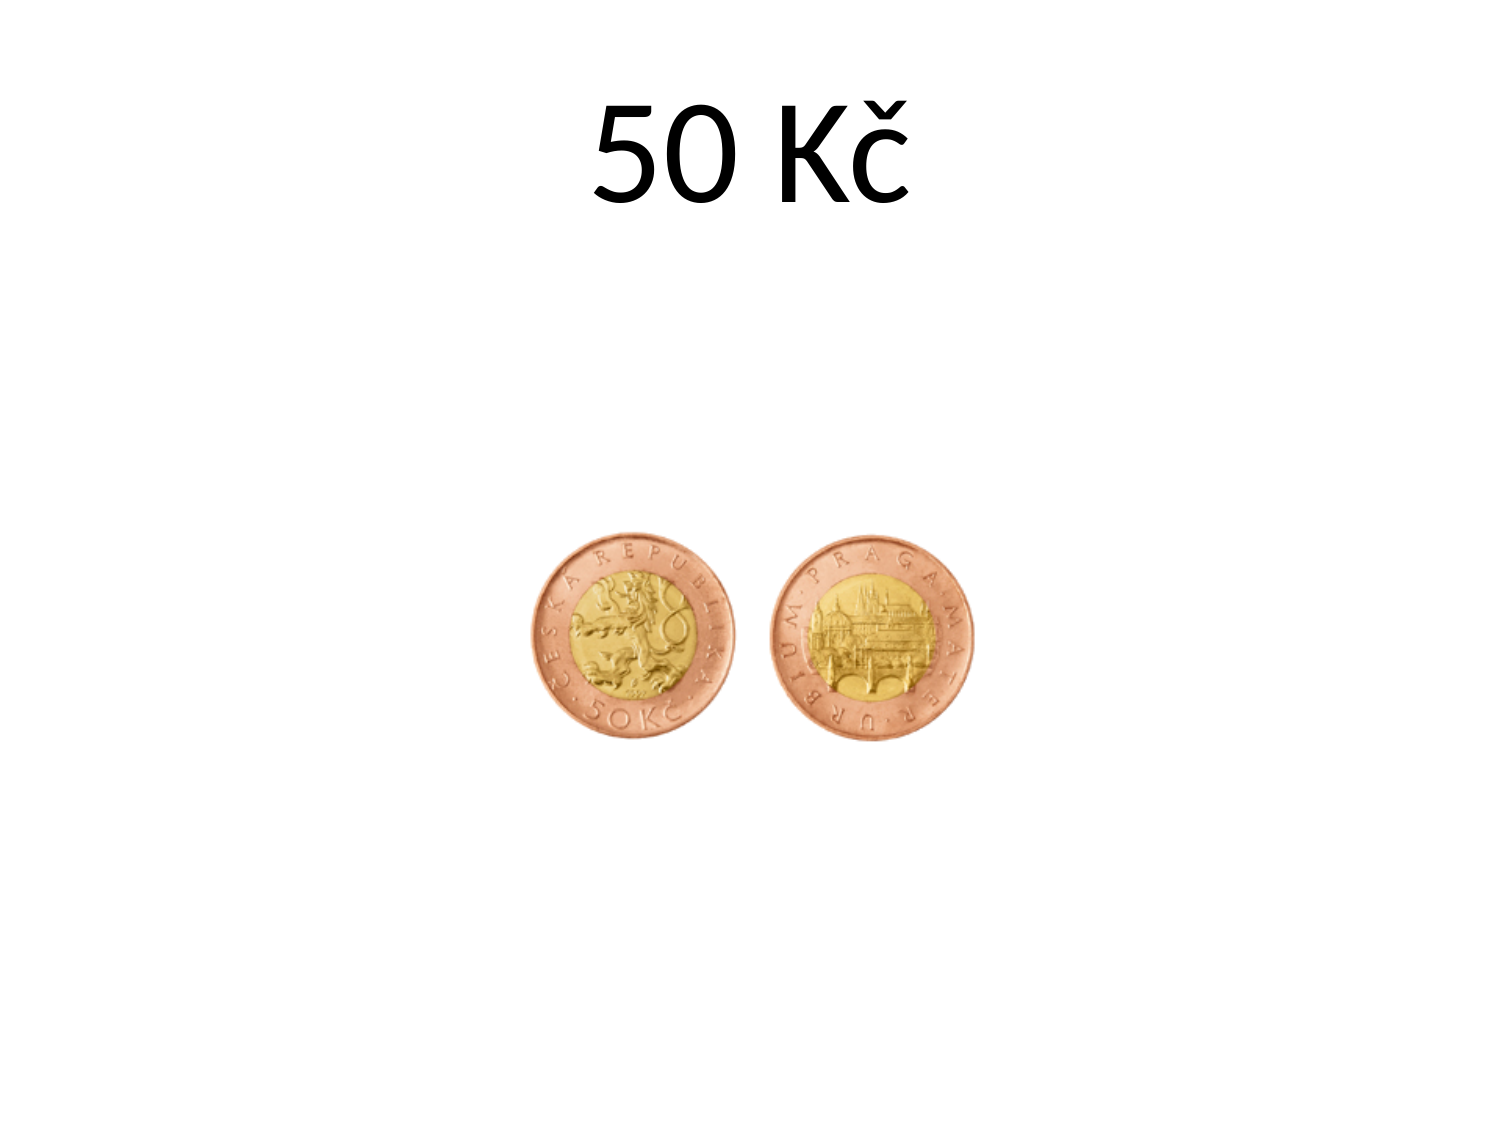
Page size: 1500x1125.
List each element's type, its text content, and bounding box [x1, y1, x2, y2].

picture [526, 526, 837, 751]
list [837, 262, 1500, 1005]
title 50 Kč [75, 45, 1426, 233]
